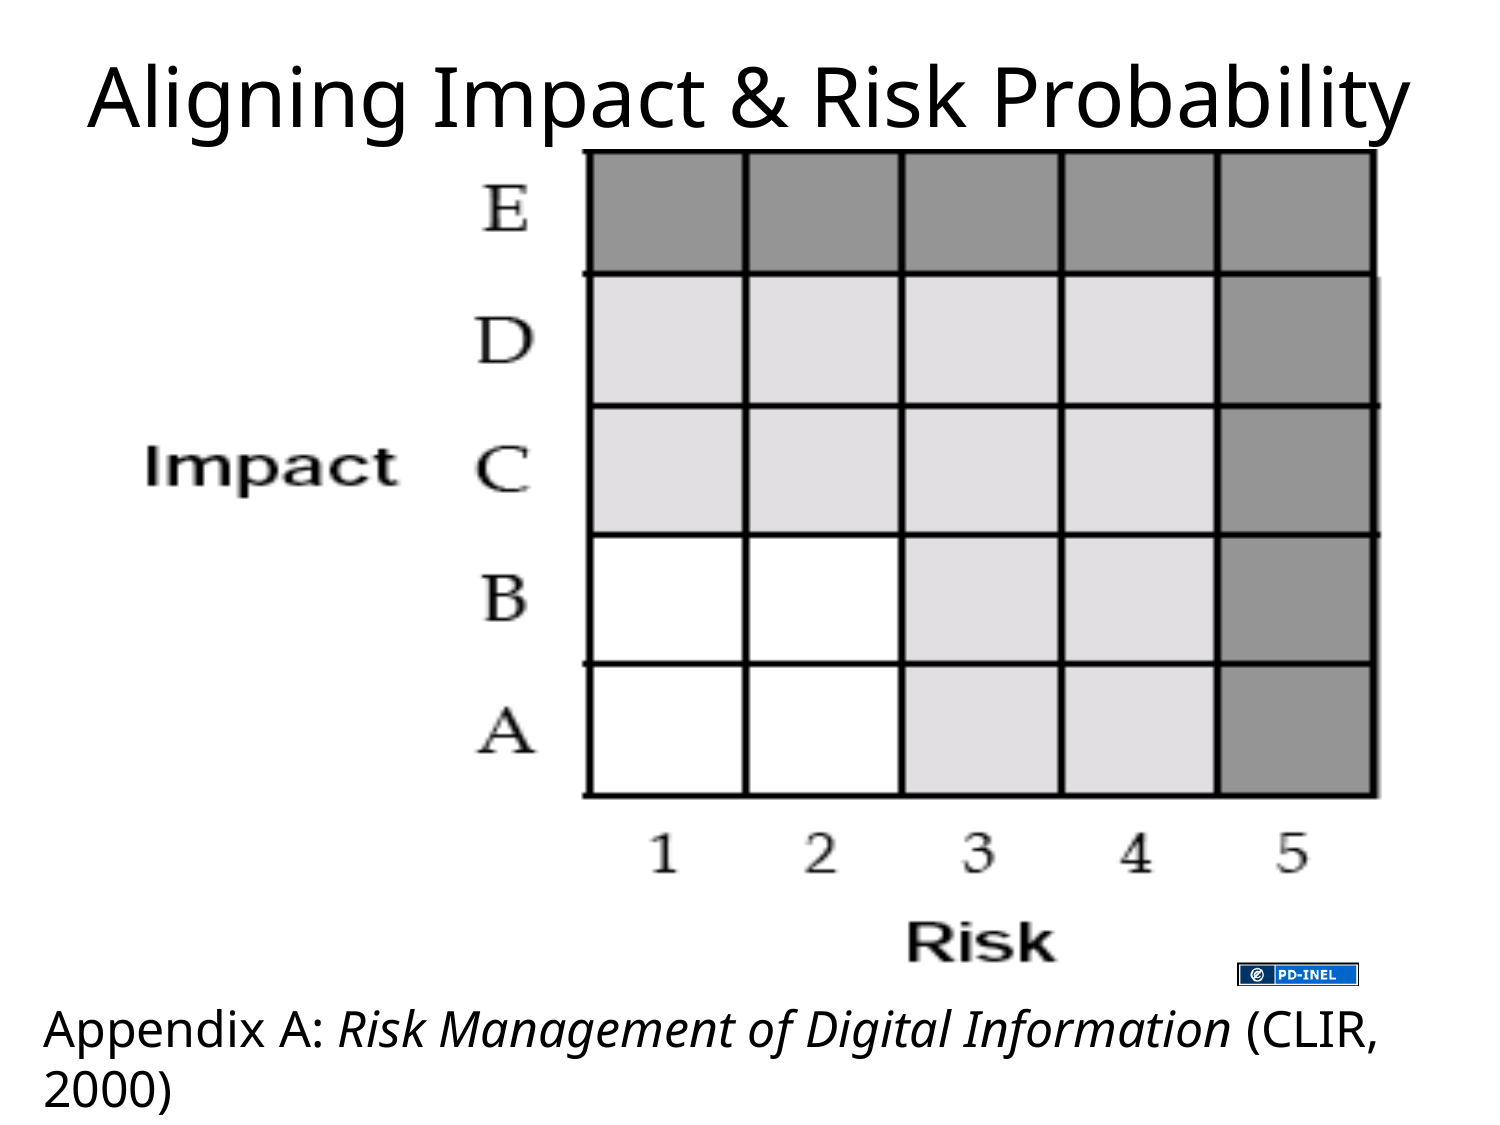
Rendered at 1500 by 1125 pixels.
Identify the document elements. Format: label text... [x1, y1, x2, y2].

picture [75, 149, 1500, 986]
text_box Appendix A: Risk Management of Digital Information (CLIR, 2000) [28, 990, 1500, 1125]
title Aligning Impact & Risk Probability [0, 0, 1500, 188]
